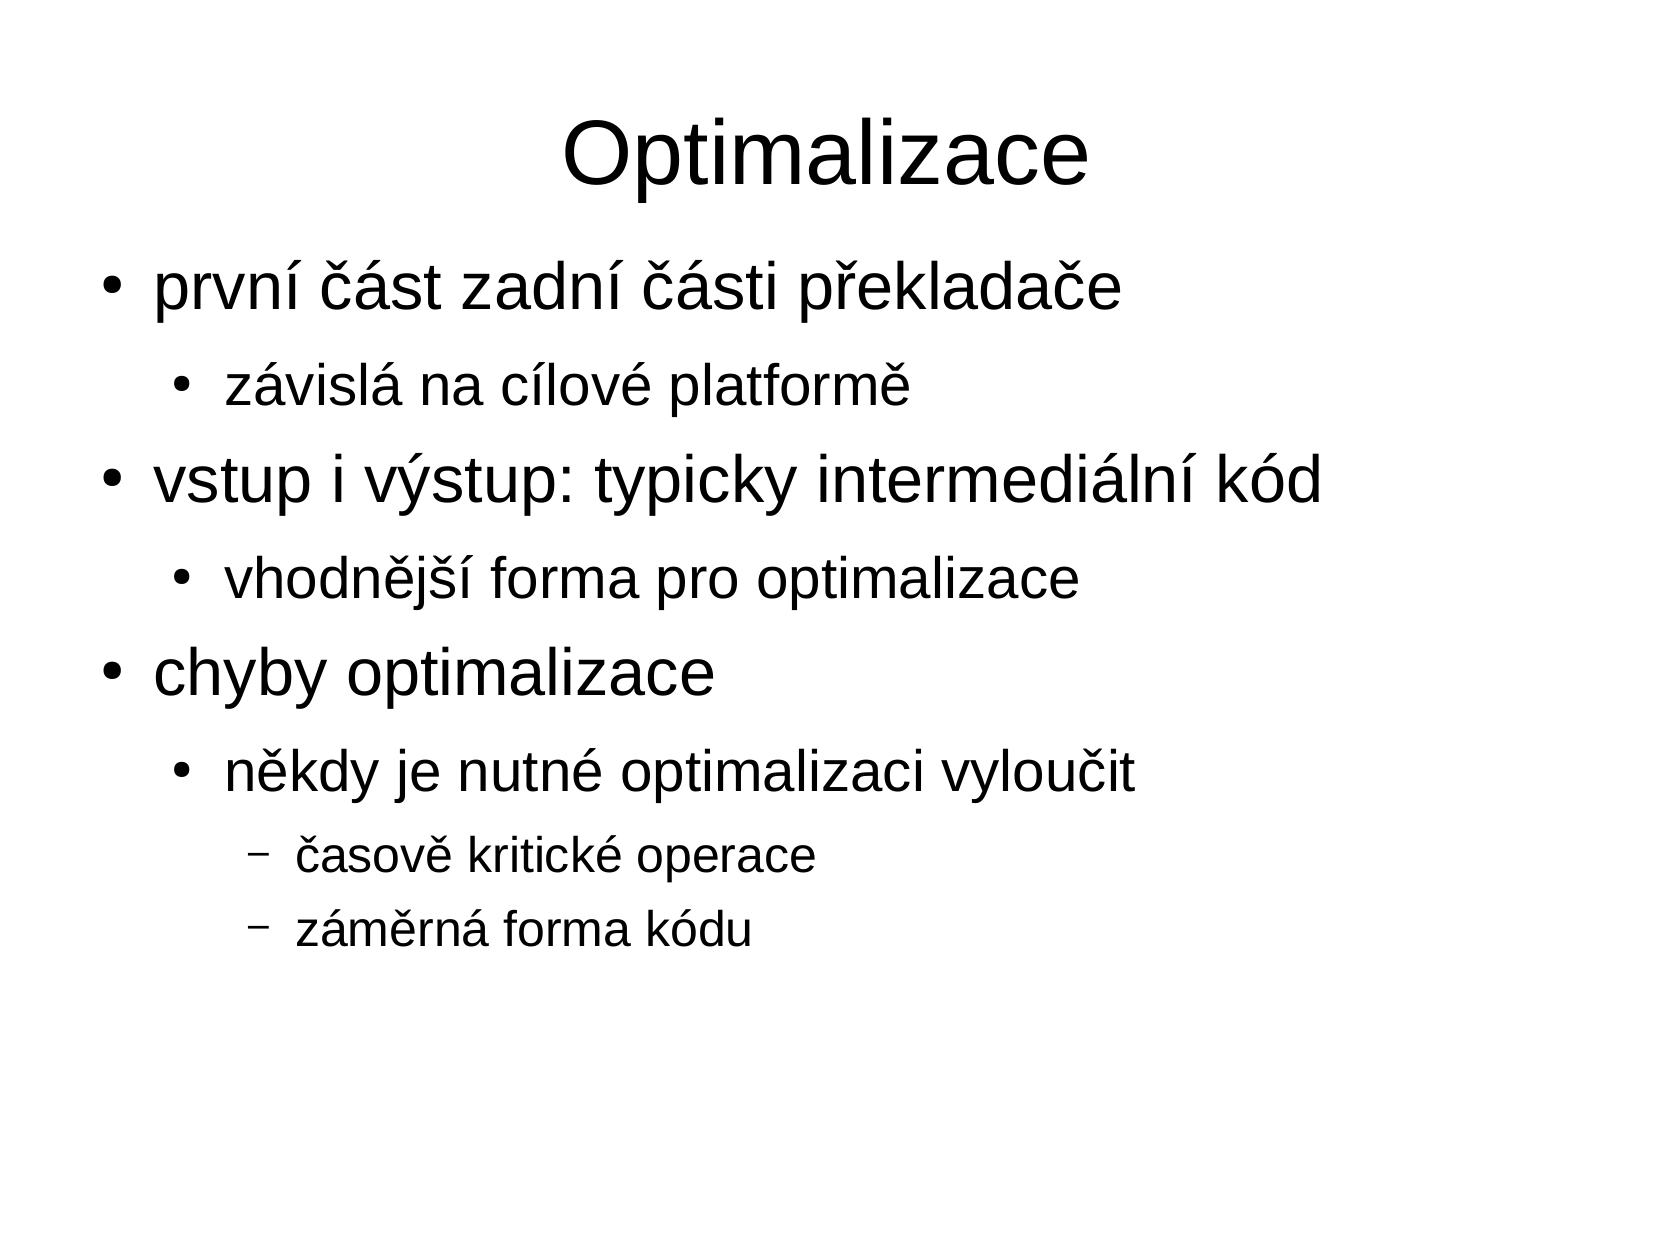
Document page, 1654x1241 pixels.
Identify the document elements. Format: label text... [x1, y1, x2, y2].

list první část zadní části překladače závislá na cílové platformě vstup i výstup: typicky intermediální kód vhodnější forma pro optimalizace chyby optimalizace někdy je nutné optimalizaci vyloučit časově kritické operace záměrná forma kódu [82, 248, 1571, 1053]
title Optimalizace [82, 56, 1571, 248]
